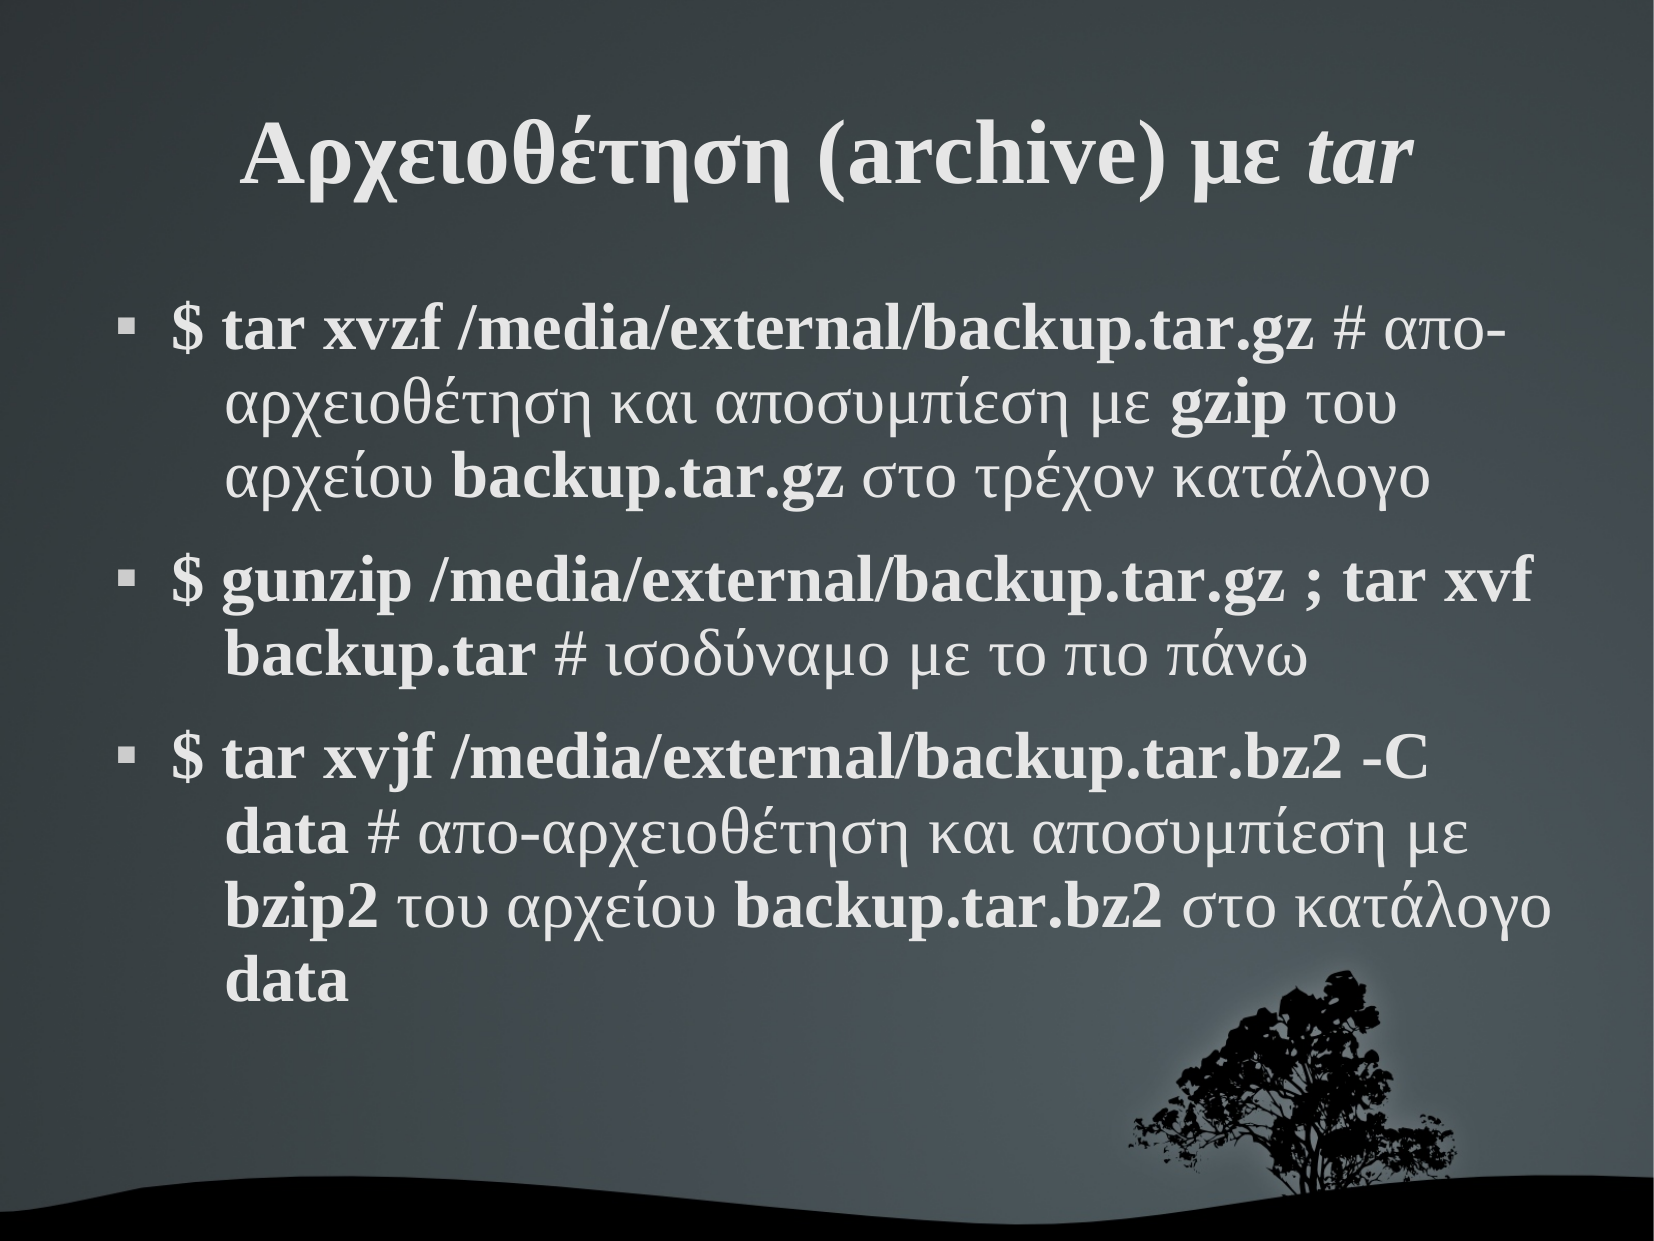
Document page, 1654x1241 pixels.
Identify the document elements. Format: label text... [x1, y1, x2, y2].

picture [0, 0, 1654, 1241]
title Αρχειοθέτηση (archive) με tar [82, 49, 1571, 257]
list $ tar xvzf /media/external/backup.tar.gz # απο-αρχειοθέτηση και αποσυμπίεση με gzip του αρχείου backup.tar.gz στο τρέχον κατάλογο $ gunzip /media/external/backup.tar.gz ; tar xvf backup.tar # ισοδύναμο με το πιο πάνω $ tar xvjf /media/external/backup.tar.bz2 -C data # απο-αρχειοθέτηση και αποσυμπίεση με bzip2 του αρχείου backup.tar.bz2 στο κατάλογο data [82, 290, 1571, 1135]
